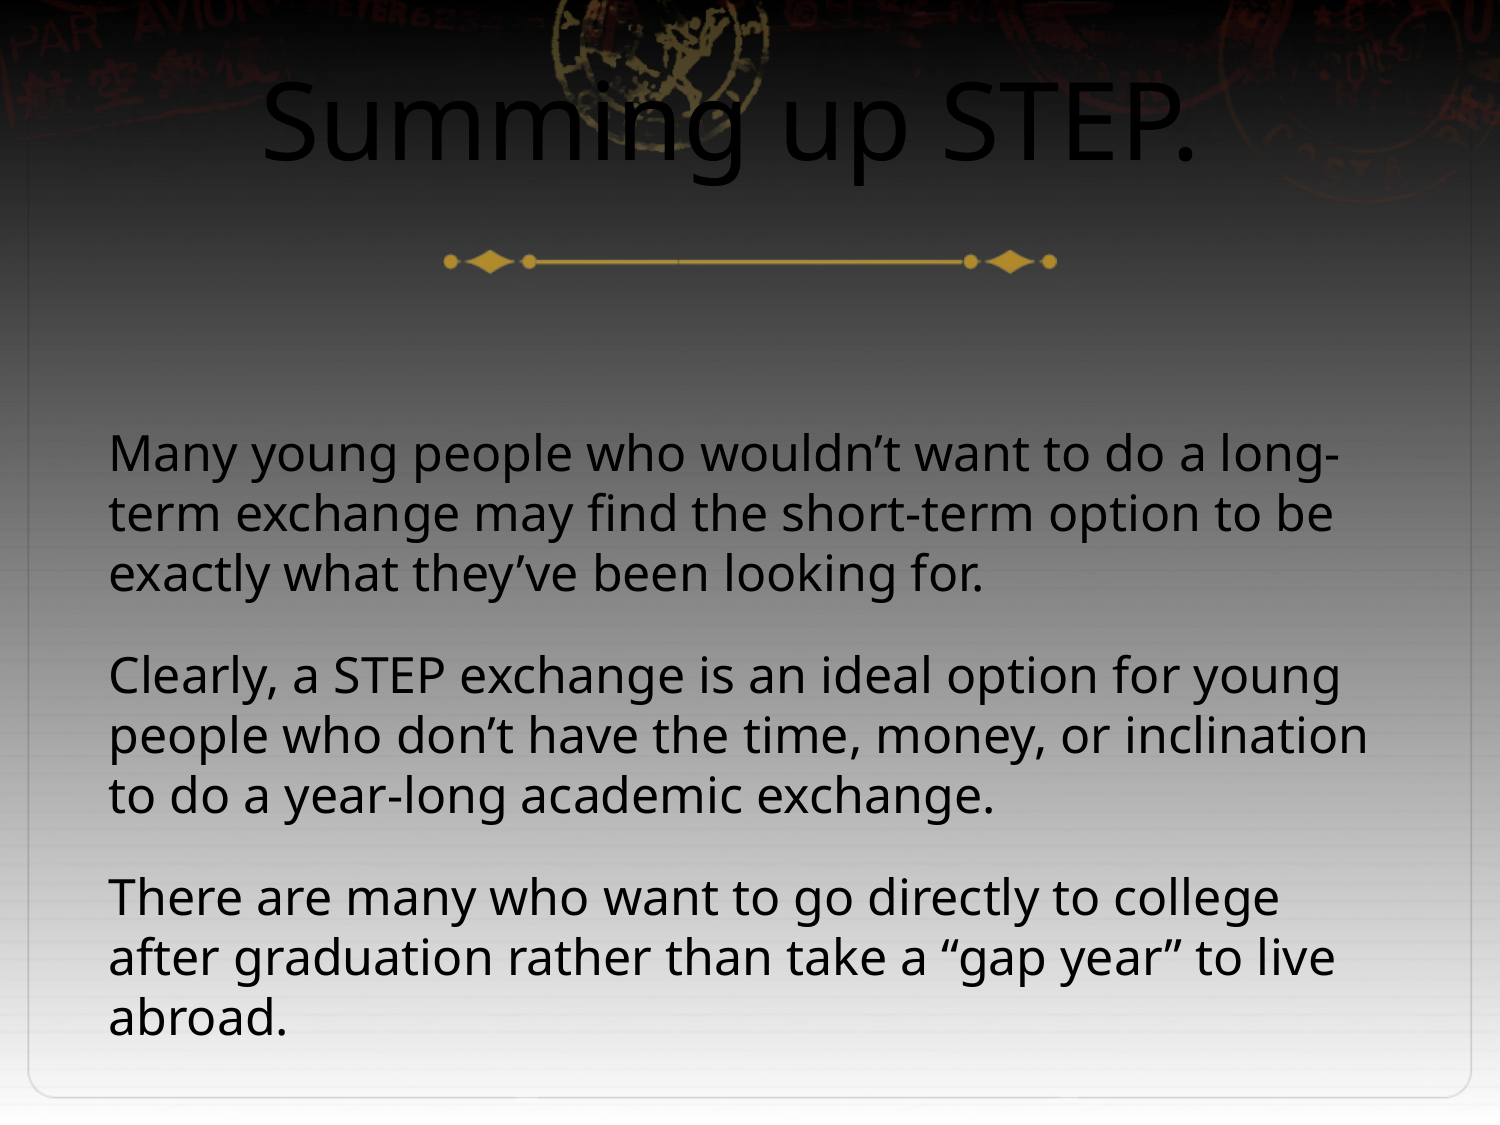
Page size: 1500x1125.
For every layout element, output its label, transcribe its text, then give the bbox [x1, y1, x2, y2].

picture [0, 0, 1500, 1125]
title Summing up STEP. [74, 45, 1387, 233]
list Many young people who wouldn’t want to do a long-term exchange may find the short-term option to be exactly what they’ve been looking for. Clearly, a STEP exchange is an ideal option for young people who don’t have the time, money, or inclination to do a year-long academic exchange. There are many who want to go directly to college after graduation rather than take a “gap year” to live abroad. [93, 312, 1407, 988]
